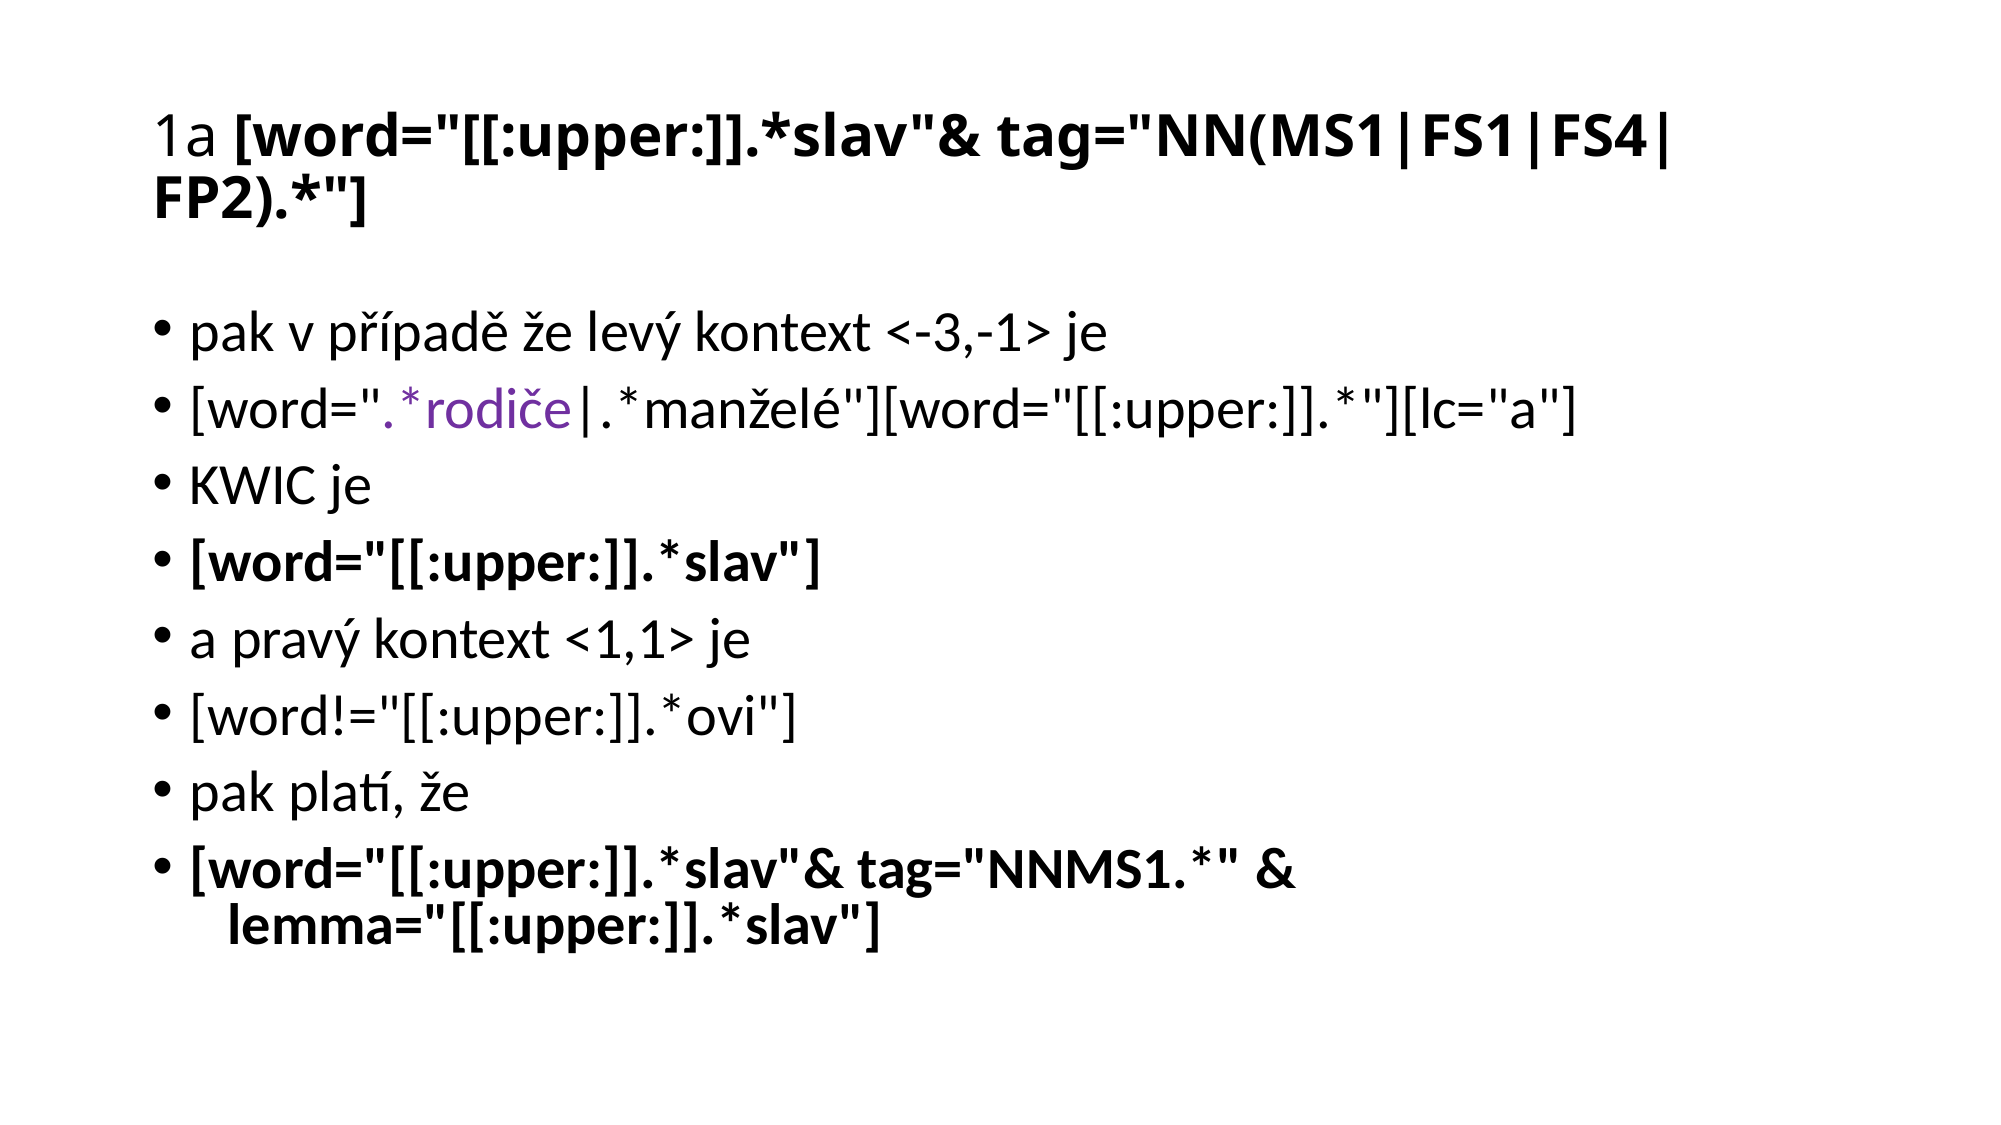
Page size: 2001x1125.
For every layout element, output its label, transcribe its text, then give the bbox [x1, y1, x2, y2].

title 1a [word="[[:upper:]].*slav"& tag="NN(MS1|FS1|FS4|FP2).*"] [137, 59, 1863, 278]
list pak v případě že levý kontext <-3,-1> je [word=".*rodiče|.*manželé"][word="[[:upper:]].*"][lc="a"] KWIC je [word="[[:upper:]].*slav"] a pravý kontext <1,1> je [word!="[[:upper:]].*ovi"] pak platí, že [word="[[:upper:]].*slav"& tag="NNMS1.*" & lemma="[[:upper:]].*slav"] [137, 299, 1863, 1014]
